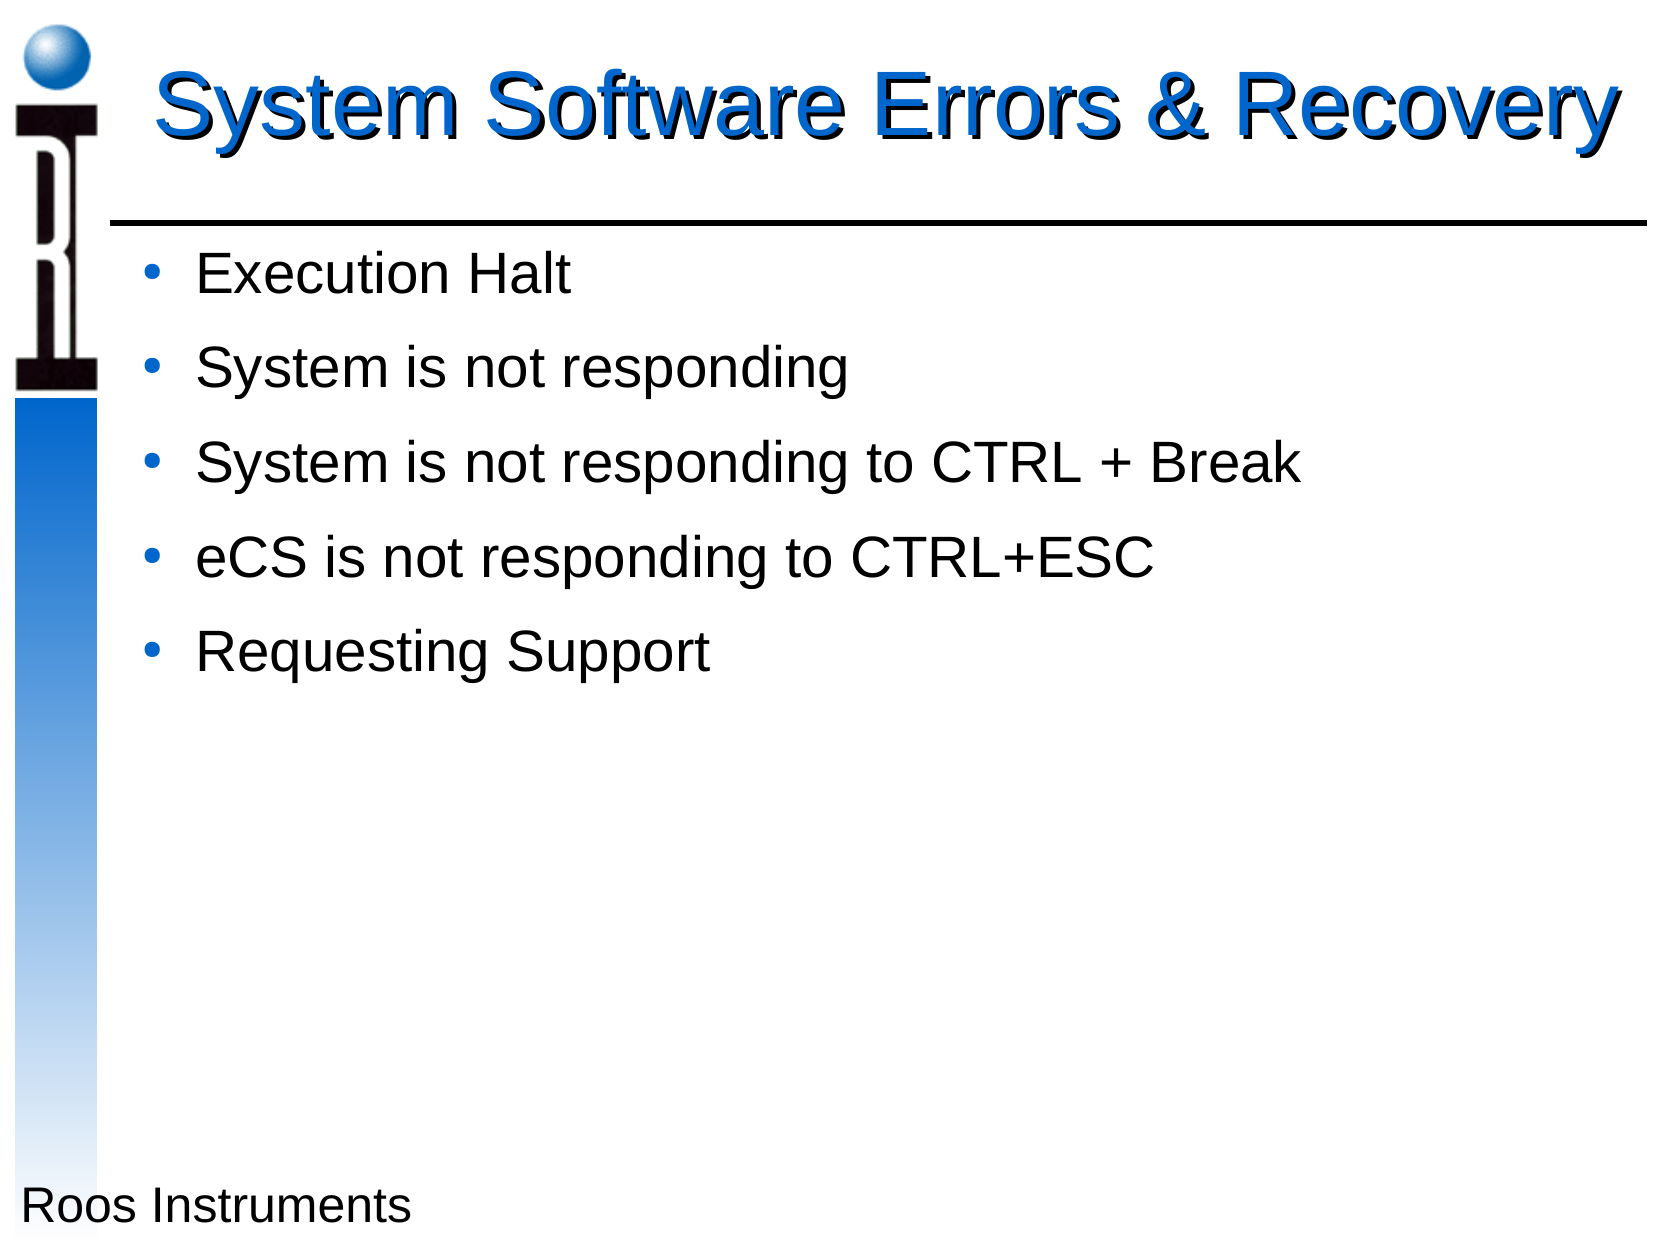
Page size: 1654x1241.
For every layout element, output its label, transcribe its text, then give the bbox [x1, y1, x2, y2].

list Execution Halt System is not responding System is not responding to CTRL + Break eCS is not responding to CTRL+ESC Requesting Support [124, 240, 1654, 1109]
title System Software Errors & Recovery [121, 7, 1654, 200]
picture [11, 20, 103, 398]
